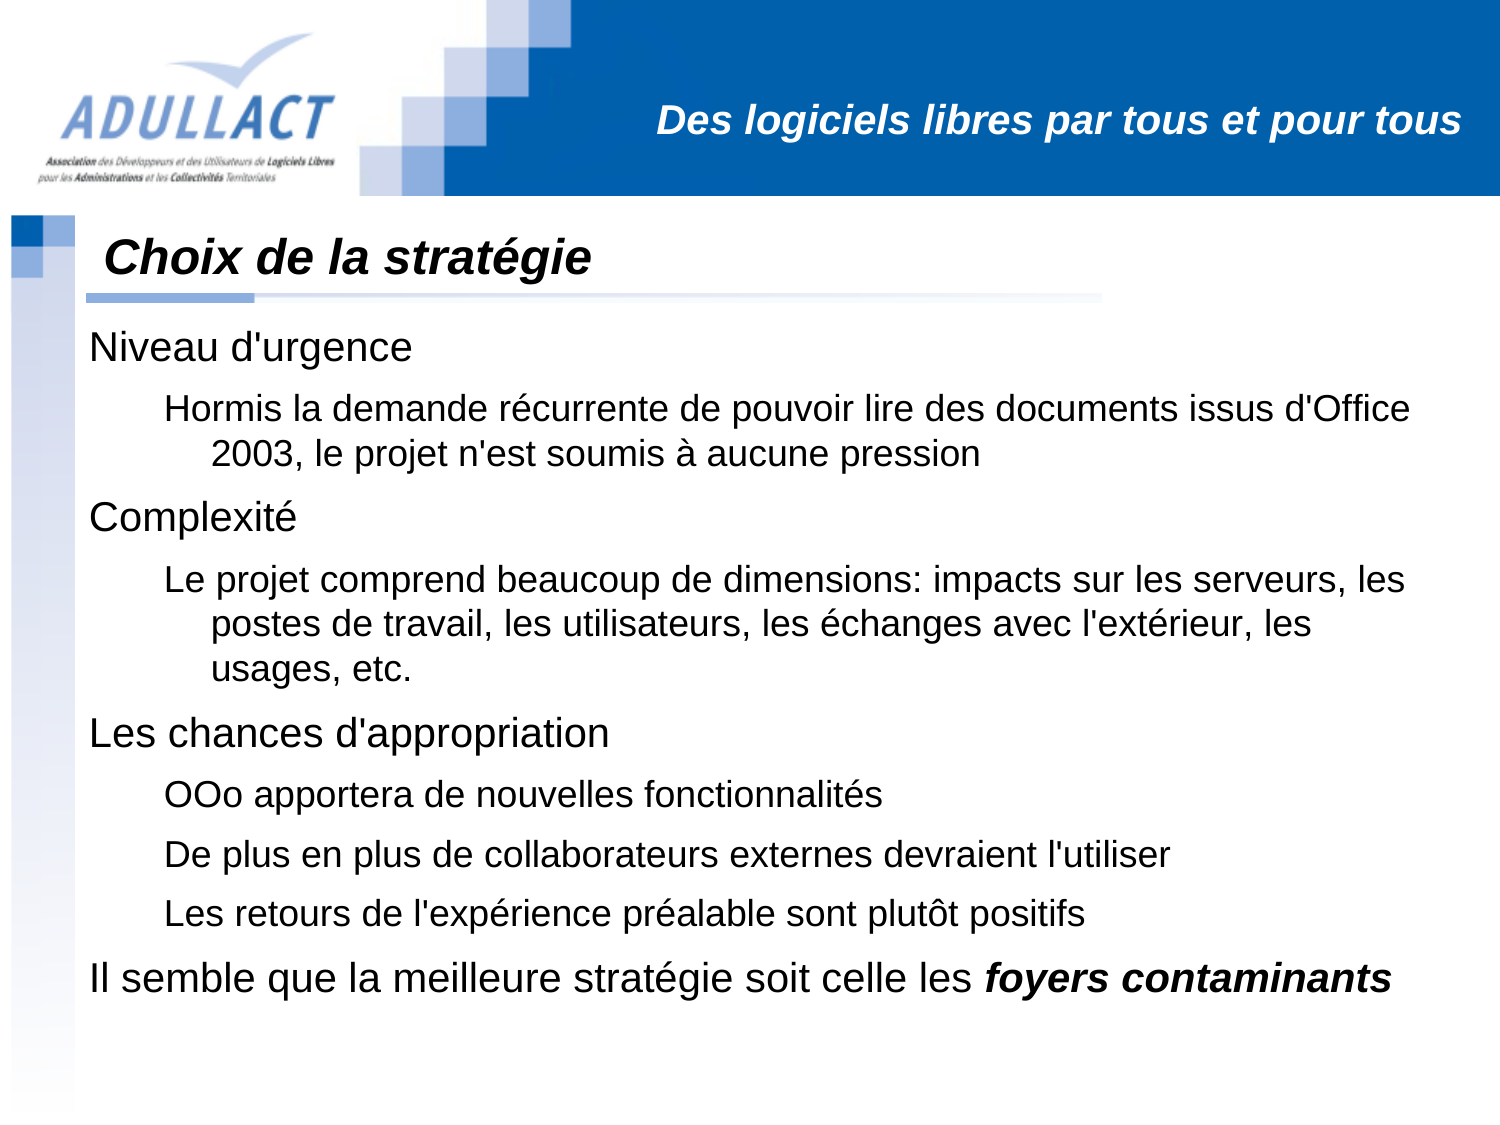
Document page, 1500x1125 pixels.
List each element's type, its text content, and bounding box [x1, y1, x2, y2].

picture [31, 29, 346, 189]
list Niveau d'urgence Hormis la demande récurrente de pouvoir lire des documents issus d'Office 2003, le projet n'est soumis à aucune pression Complexité Le projet comprend beaucoup de dimensions: impacts sur les serveurs, les postes de travail, les utilisateurs, les échanges avec l'extérieur, les usages, etc. Les chances d'appropriation OOo apportera de nouvelles fonctionnalités De plus en plus de collaborateurs externes devraient l'utiliser Les retours de l'expérience préalable sont plutôt positifs Il semble que la meilleure stratégie soit celle les foyers contaminants [89, 320, 1438, 1125]
picture [86, 293, 1102, 303]
picture [10, 214, 75, 1113]
title Choix de la stratégie [88, 219, 1459, 292]
picture [356, 0, 1500, 196]
